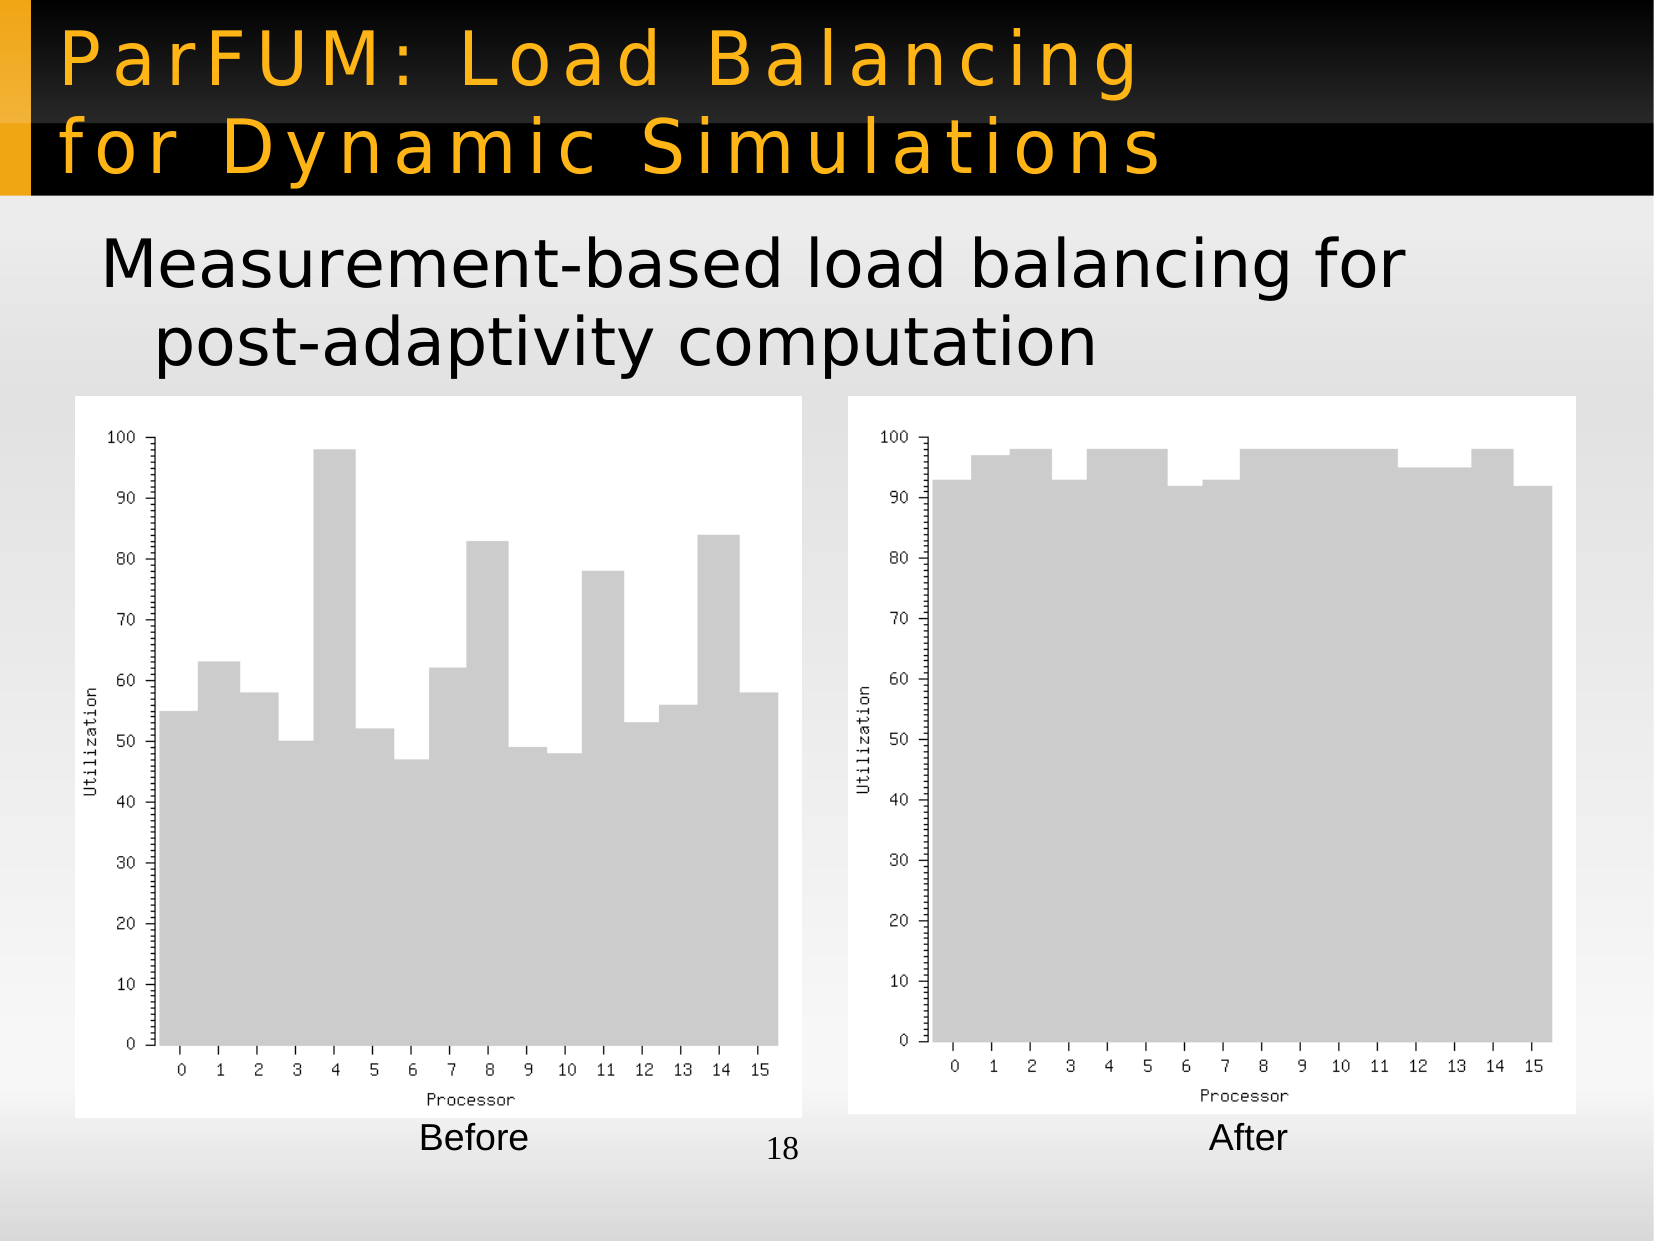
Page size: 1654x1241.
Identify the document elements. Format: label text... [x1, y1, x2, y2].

picture [0, 0, 1654, 1241]
text_box Before [404, 1109, 545, 1171]
list Measurement-based load balancing for post-adaptivity computation [82, 225, 1571, 1029]
title ParFUM: Load Balancing for Dynamic Simulations [59, 16, 1270, 191]
text_box After [1194, 1109, 1303, 1171]
